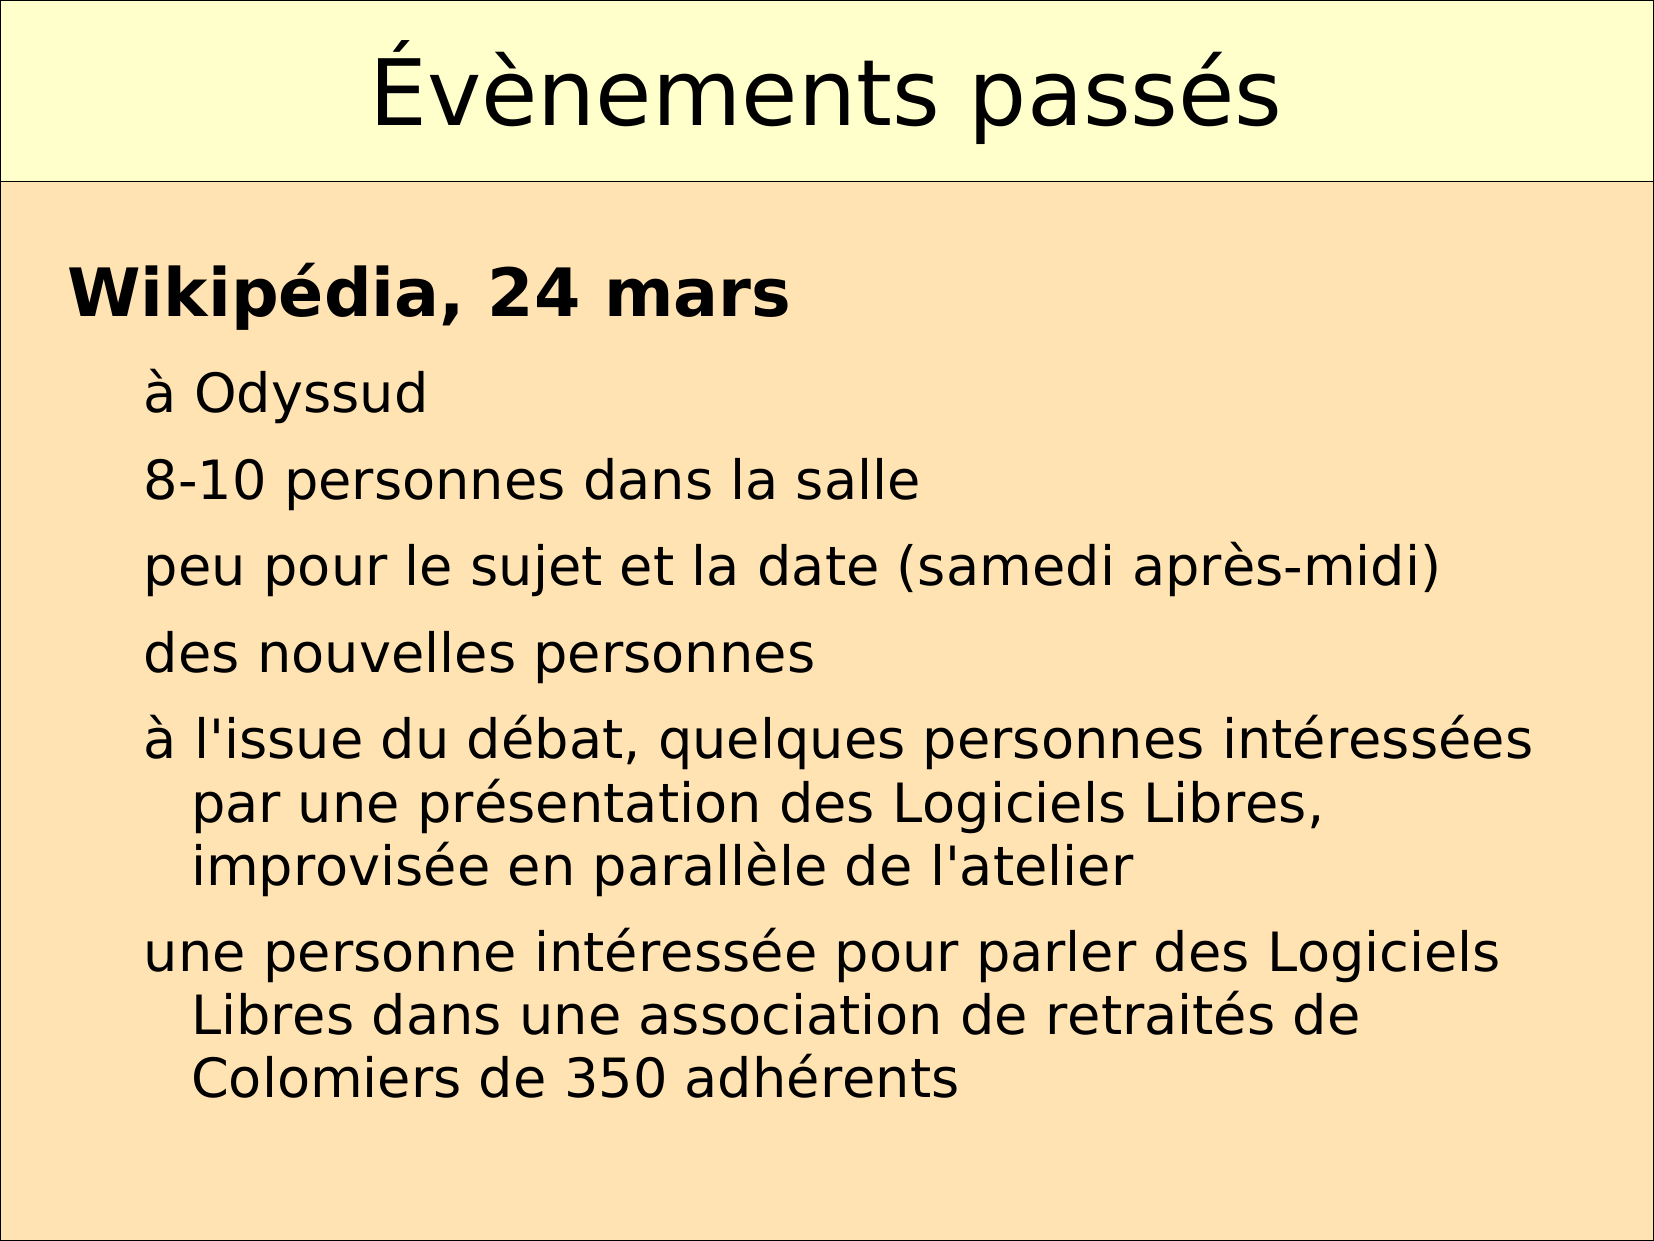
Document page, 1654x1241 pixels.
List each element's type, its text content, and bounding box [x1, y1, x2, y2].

title Évènements passés [0, 33, 1654, 154]
list Wikipédia, 24 mars à Odyssud 8-10 personnes dans la salle peu pour le sujet et la date (samedi après-midi) des nouvelles personnes à l'issue du débat, quelques personnes intéressées par une présentation des Logiciels Libres, improvisée en parallèle de l'atelier une personne intéressée pour parler des Logiciels Libres dans une association de retraités de Colomiers de 350 adhérents [49, 254, 1602, 1111]
